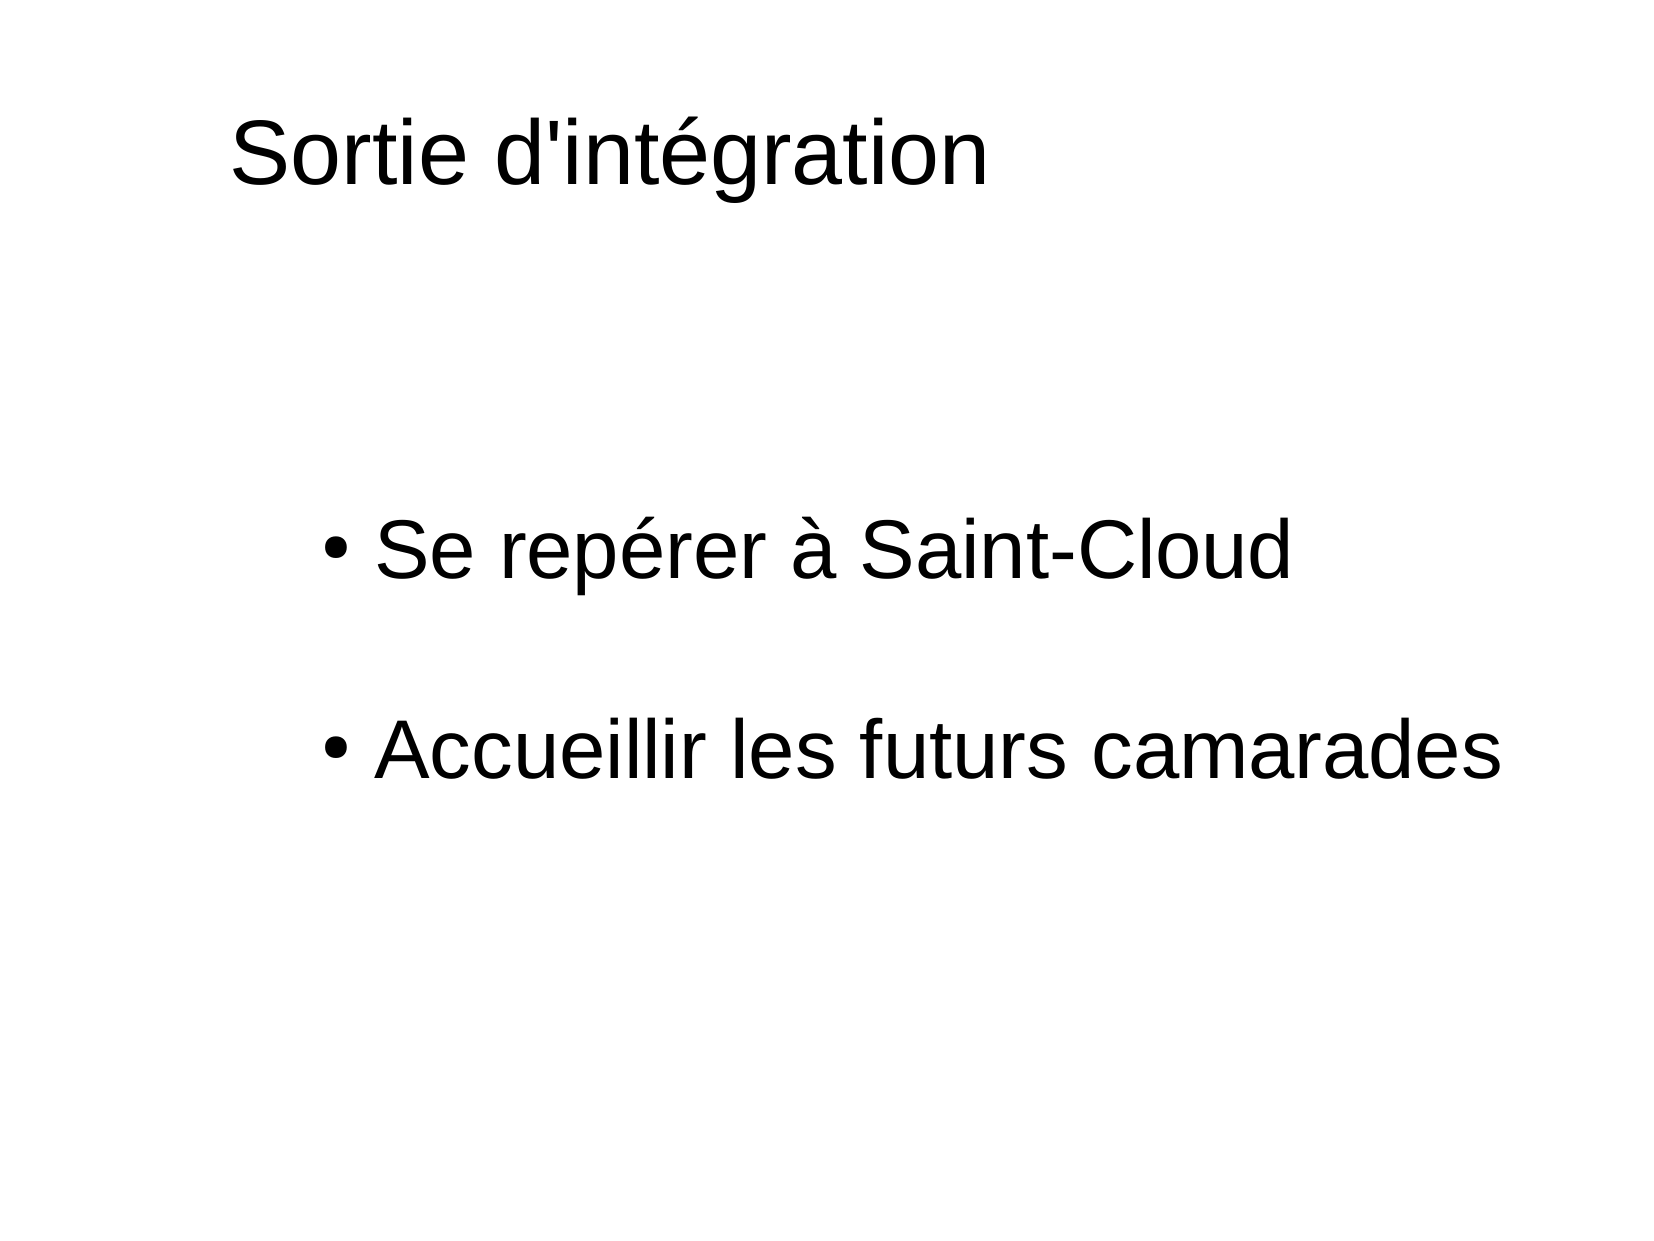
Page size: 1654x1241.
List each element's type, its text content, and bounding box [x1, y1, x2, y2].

title Sortie d'intégration [82, 49, 1571, 257]
list Se repérer à Saint-Cloud Accueillir les futurs camarades [82, 290, 1571, 1010]
